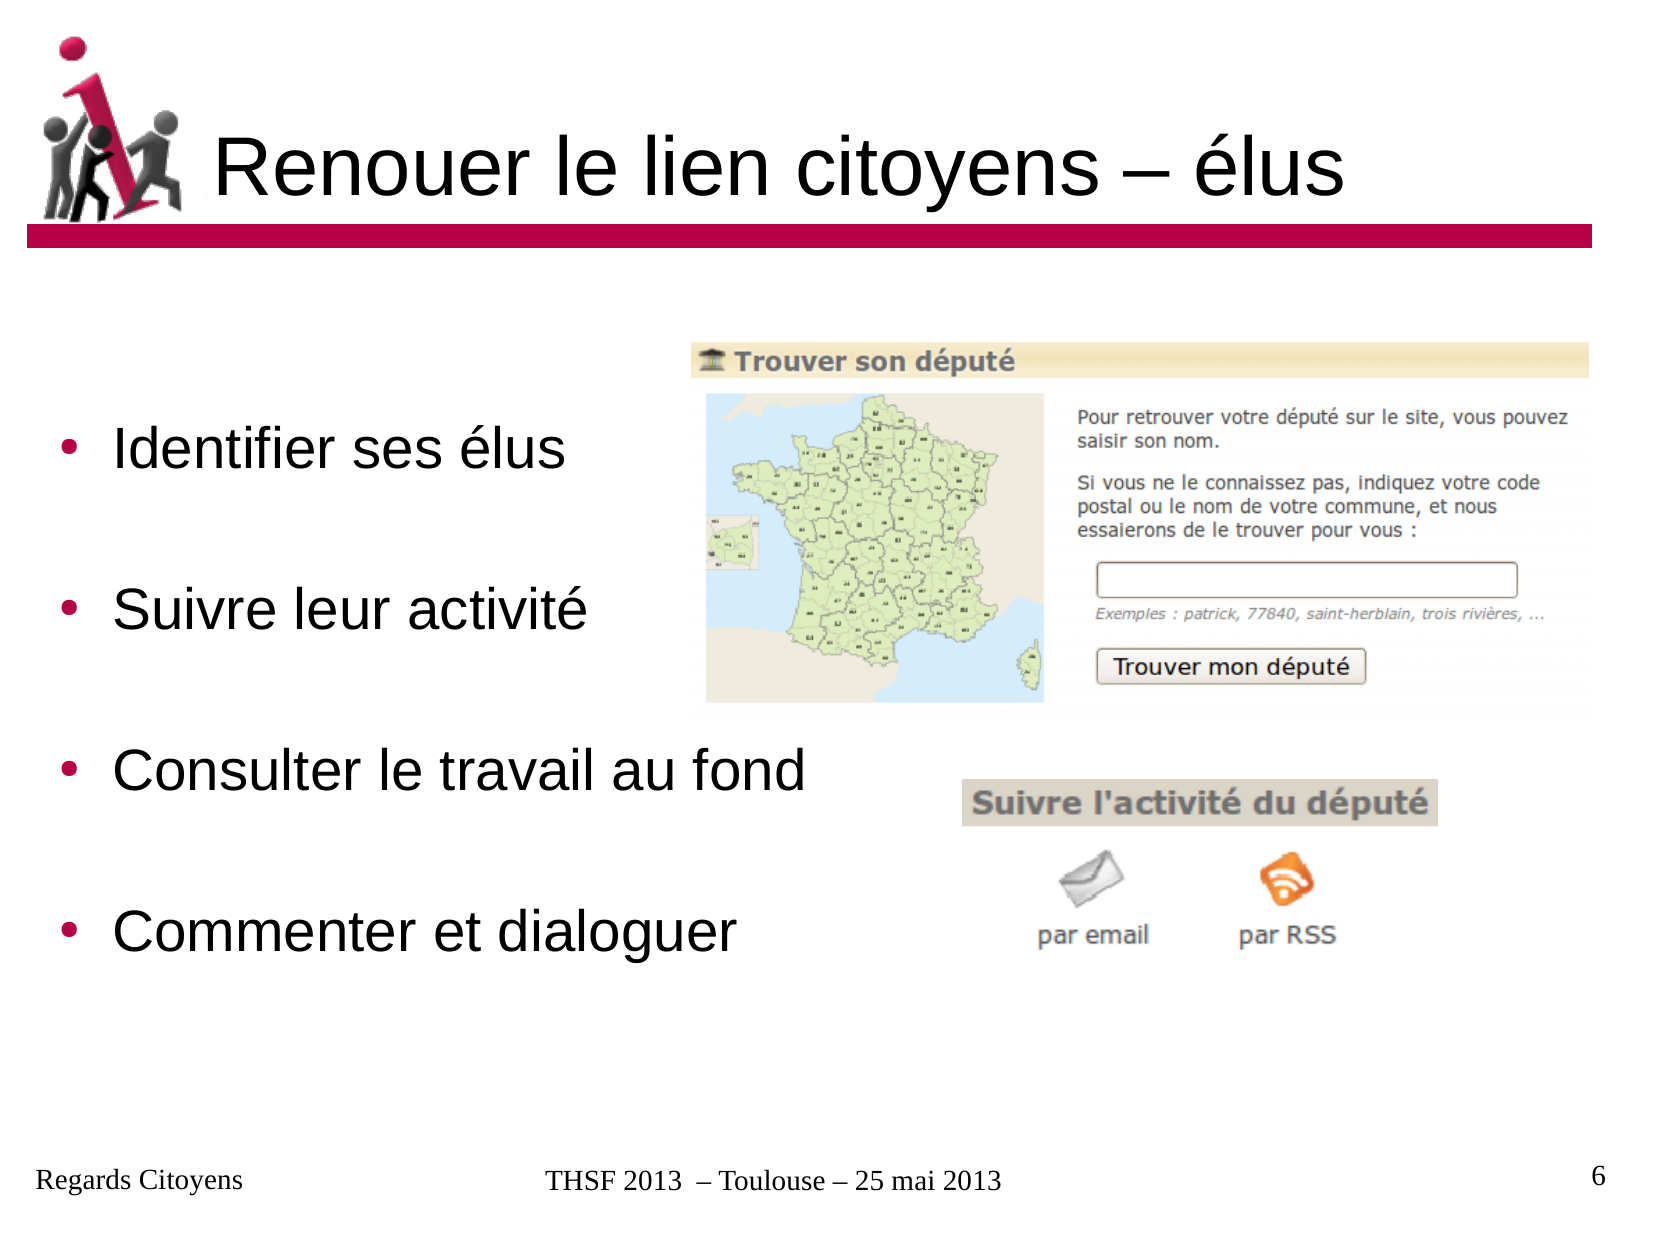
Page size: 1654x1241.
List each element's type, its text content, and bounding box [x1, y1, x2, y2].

picture [27, 31, 208, 224]
picture [691, 342, 1589, 721]
picture [962, 779, 1438, 977]
list Identifier ses élus Suivre leur activité Consulter le travail au fond Commenter et dialoguer [41, 415, 898, 1235]
title Renouer le lien citoyens – élus [212, 70, 1601, 264]
